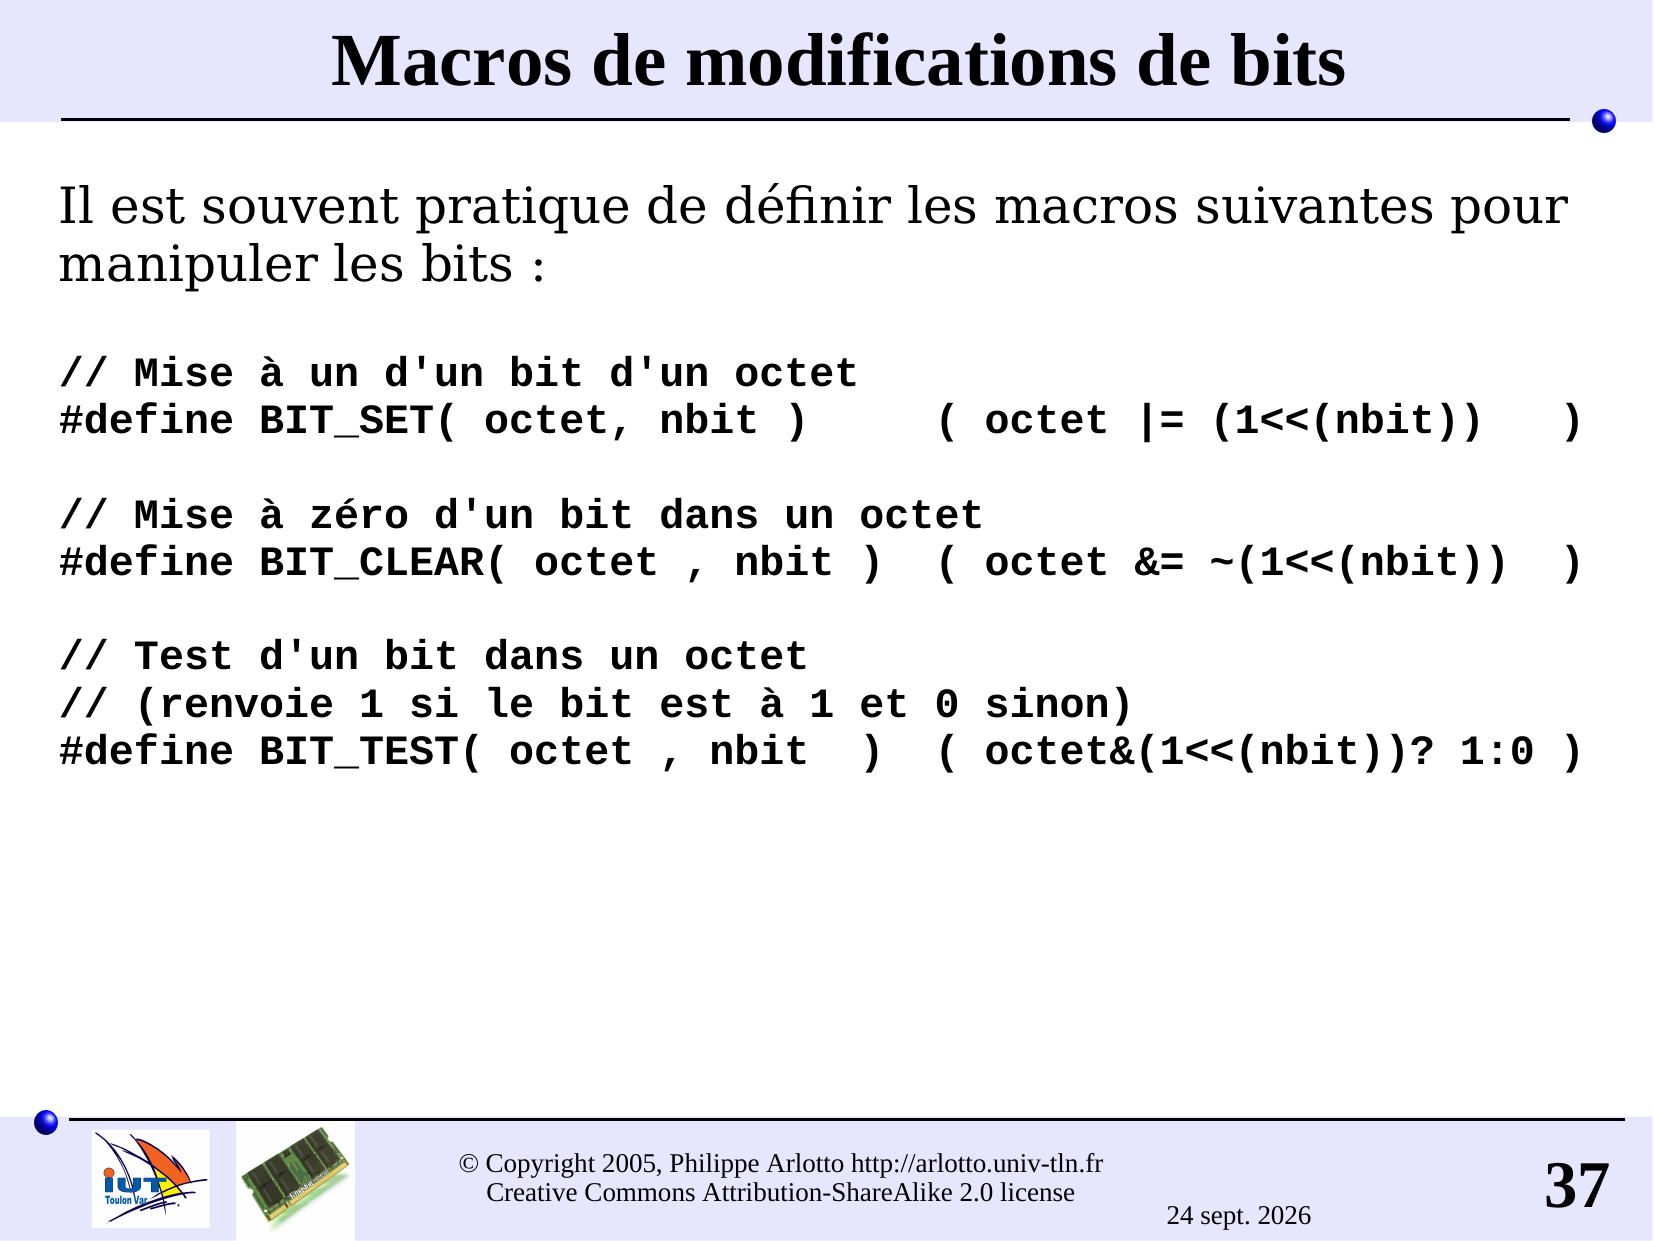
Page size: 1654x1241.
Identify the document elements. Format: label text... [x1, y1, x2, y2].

title Macros de modifications de bits [95, 11, 1585, 110]
picture [236, 1121, 355, 1241]
text_box Il est souvent pratique de définir les macros suivantes pour manipuler les bits : // Mise à un d'un bit d'un octet #define BIT_SET( octet, nbit ) ( octet |= (1<<(nbit)) ) // Mise à zéro d'un bit dans un octet #define BIT_CLEAR( octet , nbit ) ( octet &= ~(1<<(nbit)) ) // Test d'un bit dans un octet // (renvoie 1 si le bit est à 1 et 0 sinon) #define BIT_TEST( octet , nbit ) ( octet&(1<<(nbit))? 1:0 ) [59, 177, 1585, 836]
